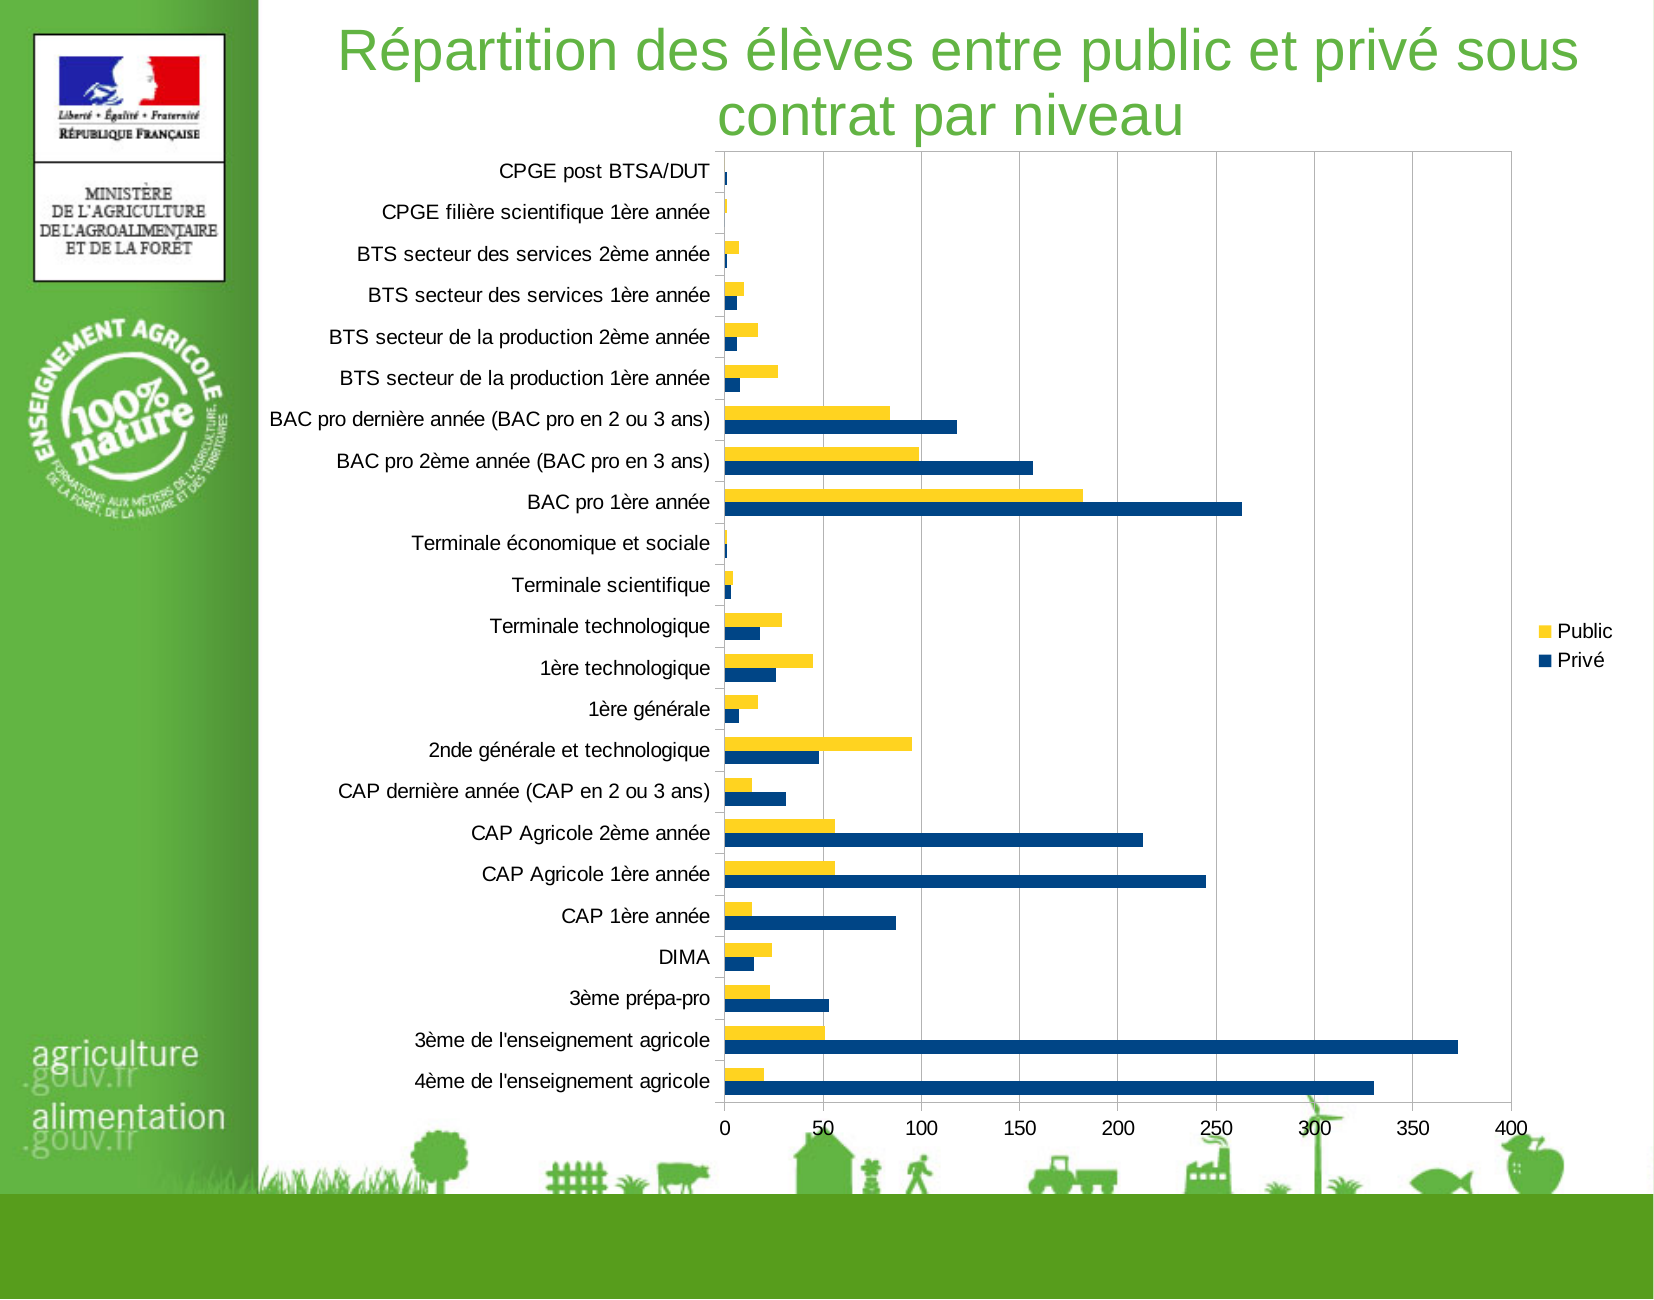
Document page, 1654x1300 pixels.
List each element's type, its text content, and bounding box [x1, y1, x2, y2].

chart [224, 141, 1633, 1152]
title Répartition des élèves entre public et privé sous contrat par niveau [265, 18, 1654, 148]
picture [0, 0, 1654, 1194]
